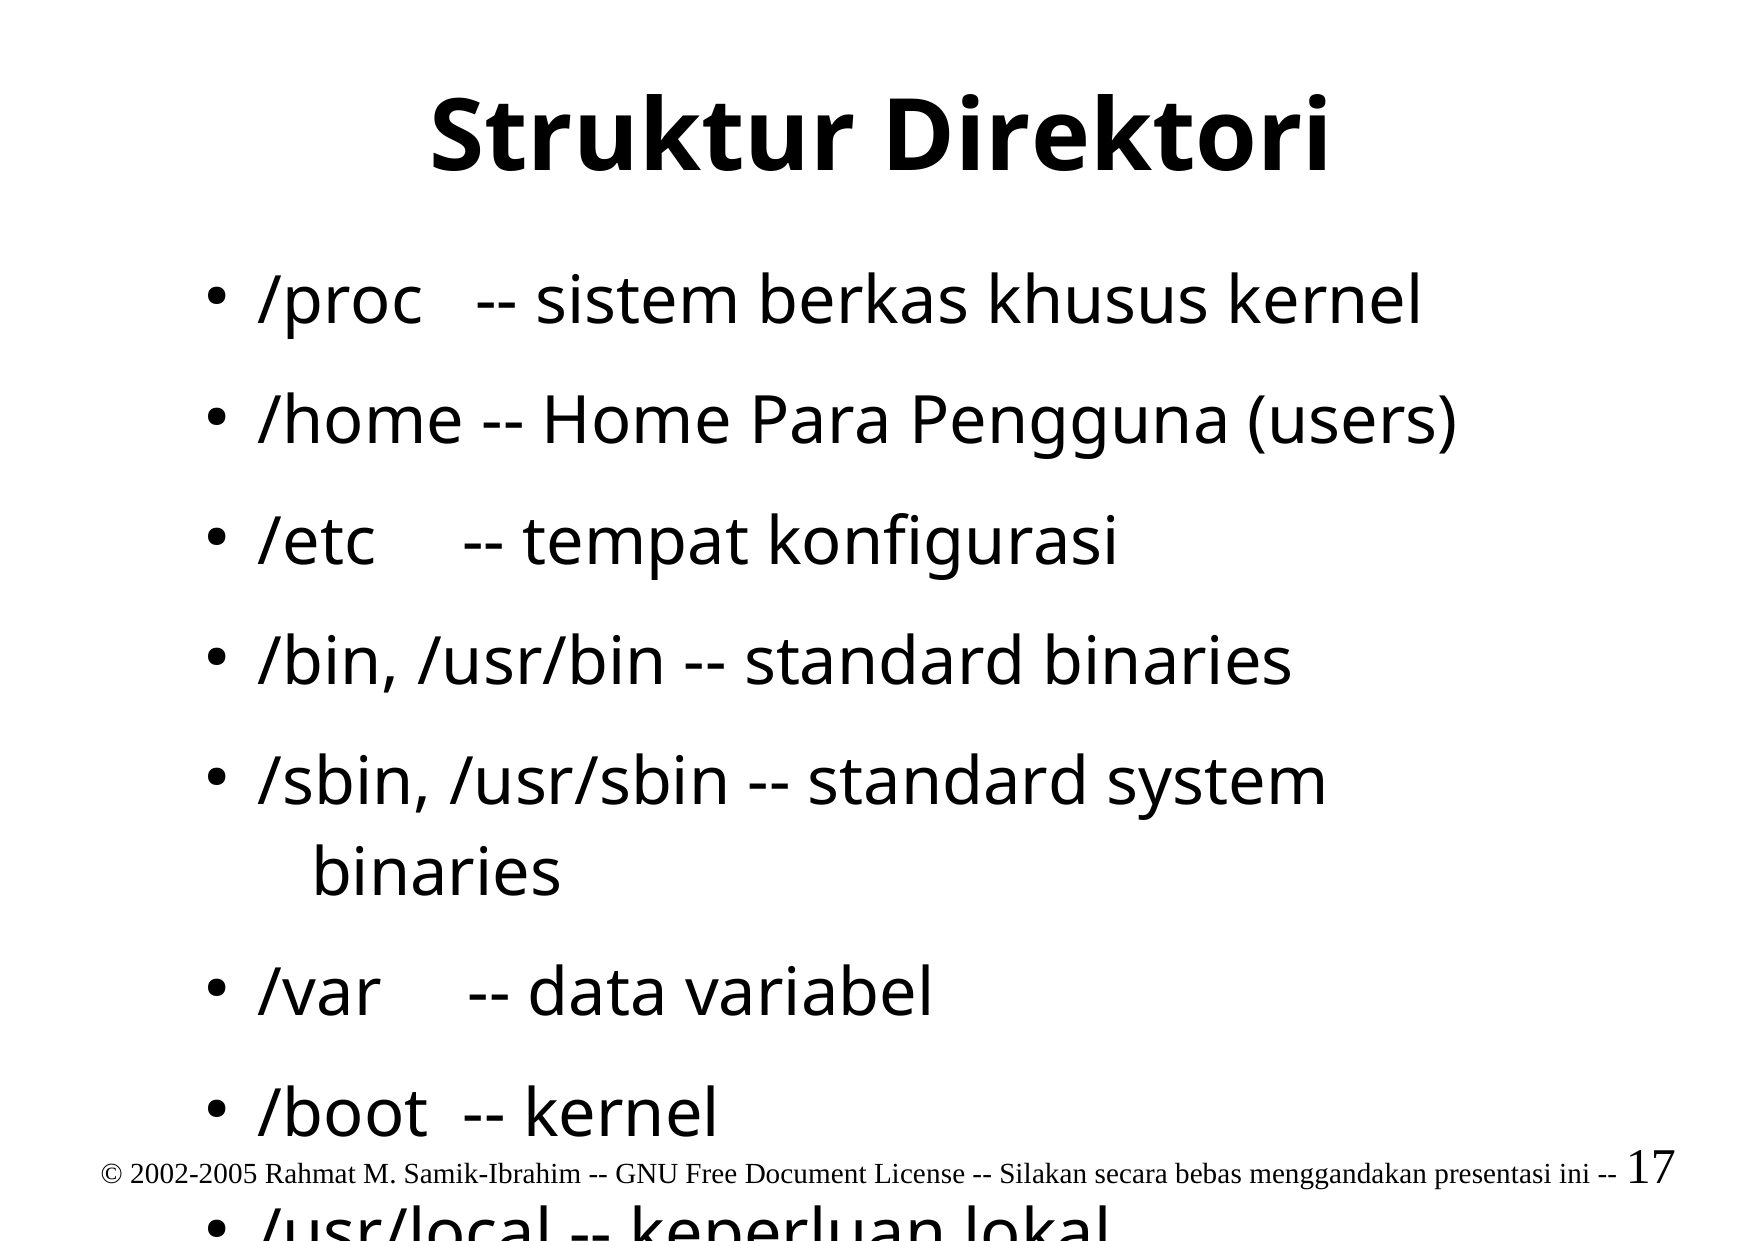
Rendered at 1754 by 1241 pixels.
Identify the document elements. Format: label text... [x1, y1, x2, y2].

title Struktur Direktori [173, 58, 1591, 206]
list /proc -- sistem berkas khusus kernel /home -- Home Para Pengguna (users) /etc -- tempat konfigurasi /bin, /usr/bin -- standard binaries /sbin, /usr/sbin -- standard system binaries /var -- data variabel /boot -- kernel /usr/local -- keperluan lokal [169, 252, 1587, 1087]
